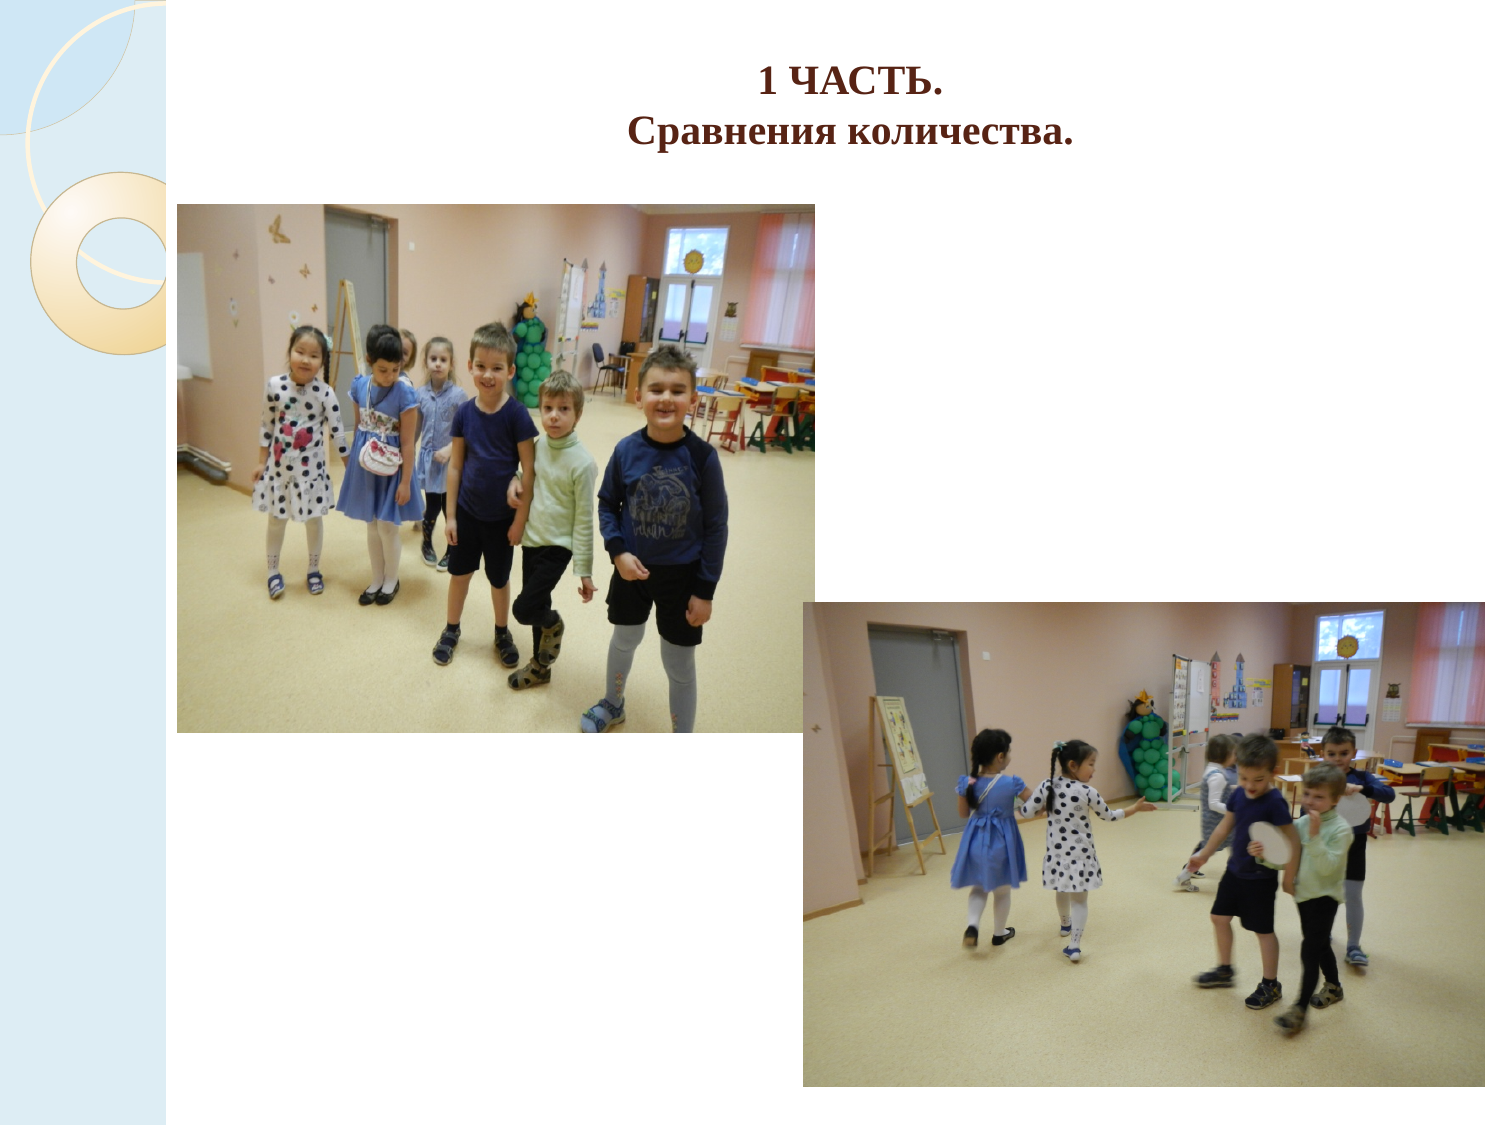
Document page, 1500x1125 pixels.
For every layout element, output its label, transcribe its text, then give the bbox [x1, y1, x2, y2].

title 1 ЧАСТЬ. Сравнения количества. [235, 45, 1466, 189]
picture [177, 204, 1485, 1087]
